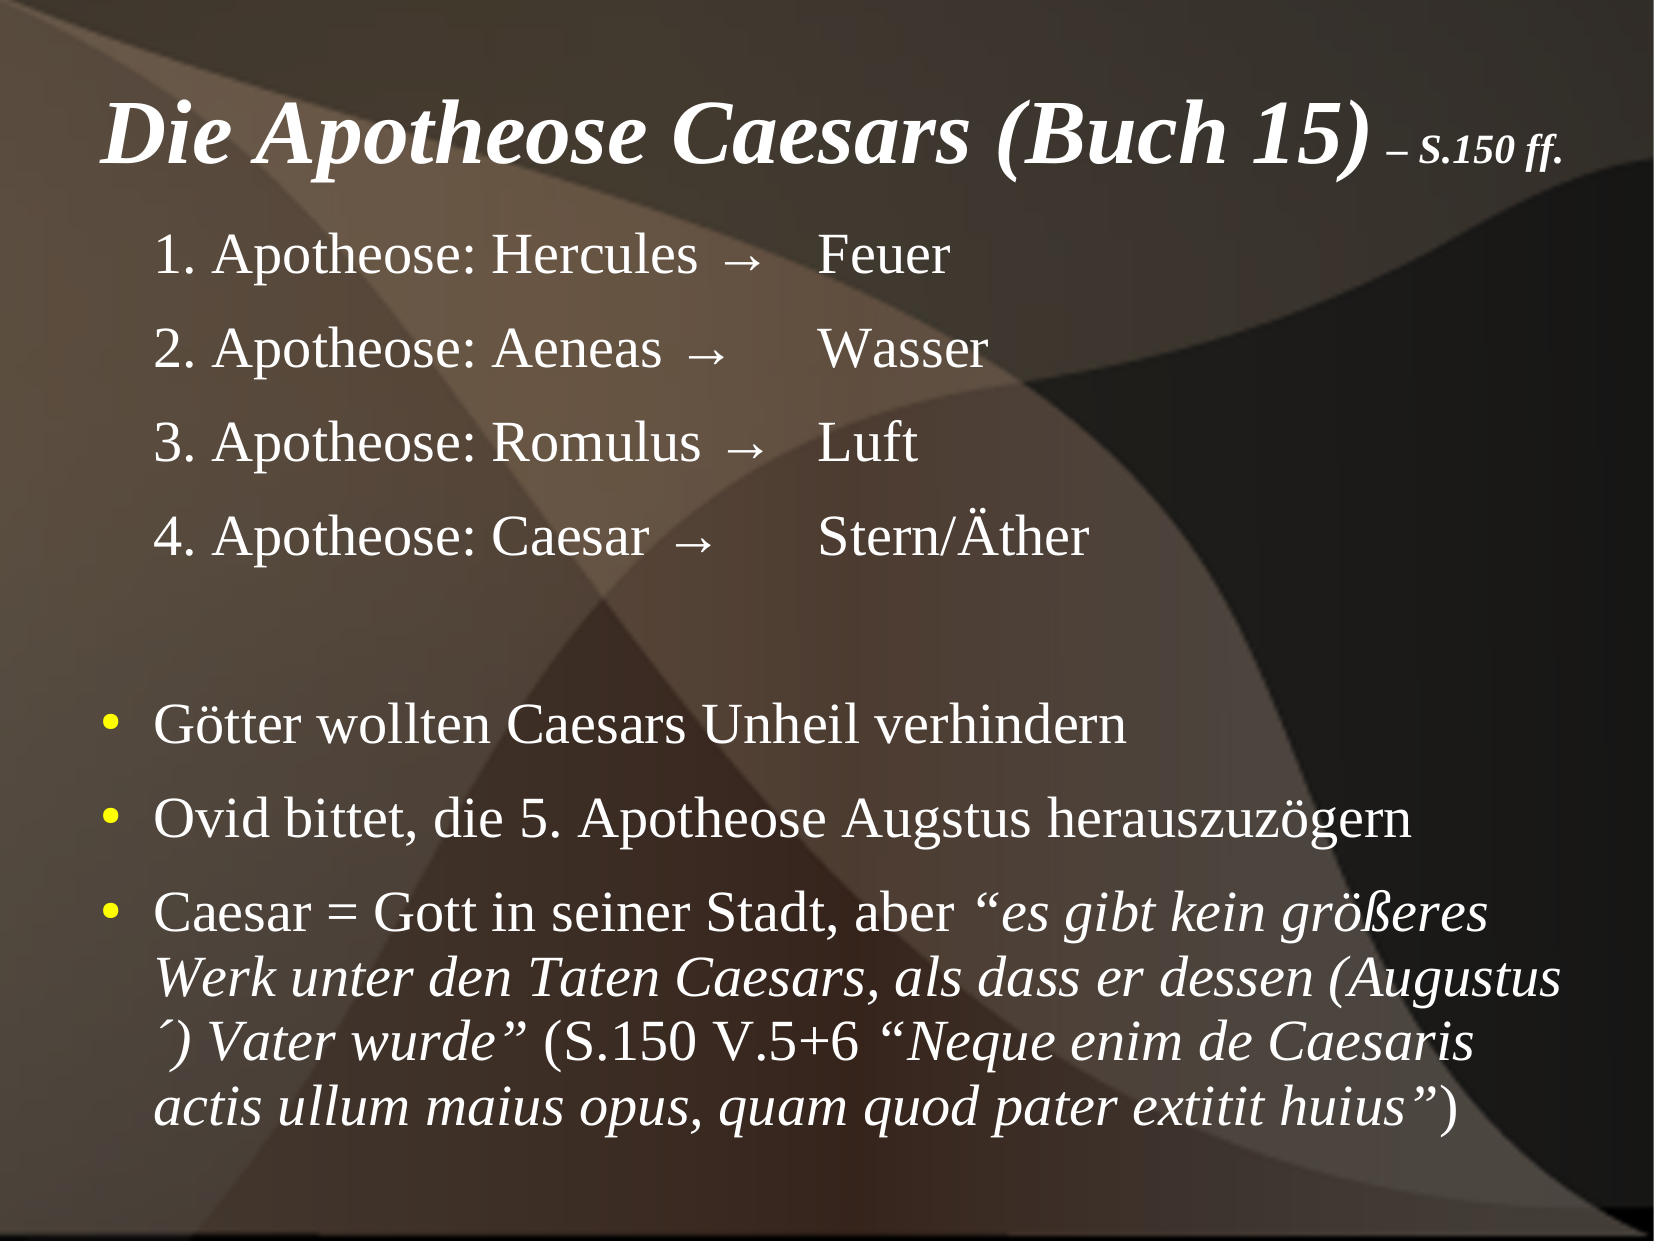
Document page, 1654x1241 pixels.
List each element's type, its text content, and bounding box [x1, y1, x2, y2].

picture [0, 0, 1654, 1241]
title Die Apotheose Caesars (Buch 15) – S.150 ff. [23, 29, 1642, 237]
list 1. Apotheose: Hercules → Feuer 2. Apotheose: Aeneas → Wasser 3. Apotheose: Romulus → Luft 4. Apotheose: Caesar → Stern/Äther Götter wollten Caesars Unheil verhindern Ovid bittet, die 5. Apotheose Augstus herauszuzögern Caesar = Gott in seiner Stadt, aber “es gibt kein größeres Werk unter den Taten Caesars, als dass er dessen (Augustus´) Vater wurde” (S.150 V.5+6 “Neque enim de Caesaris actis ullum maius opus, quam quod pater extitit huius”) [82, 221, 1571, 1205]
